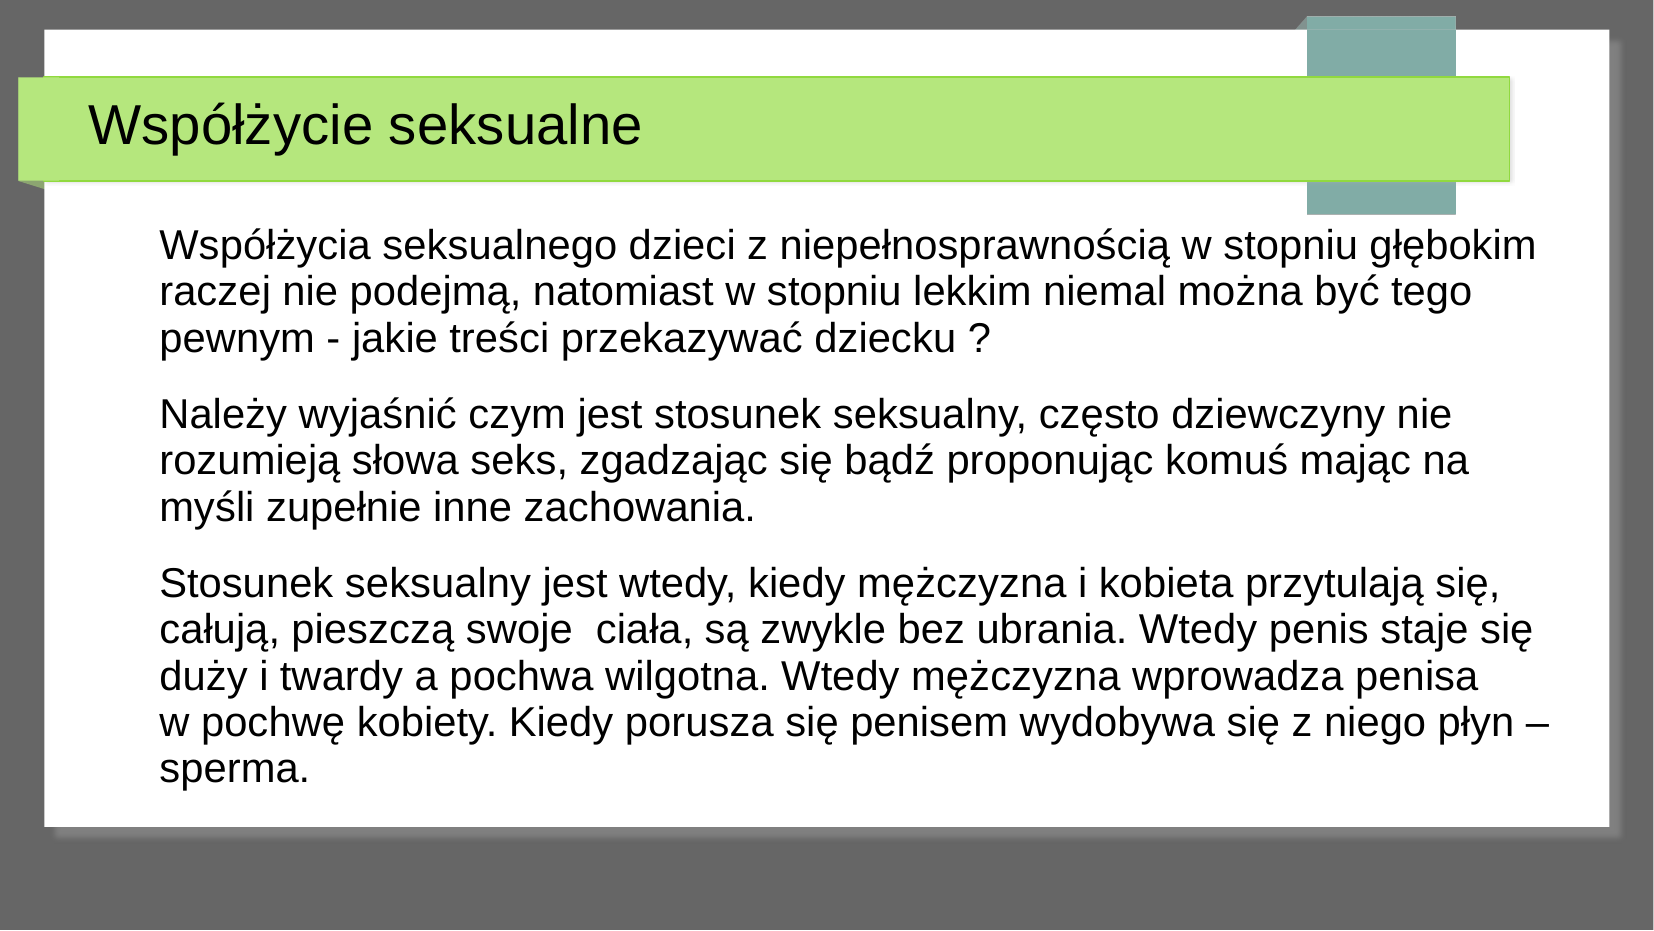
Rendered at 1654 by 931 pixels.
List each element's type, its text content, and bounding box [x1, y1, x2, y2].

list Współżycia seksualnego dzieci z niepełnosprawnością w stopniu głębokim raczej nie podejmą, natomiast w stopniu lekkim niemal można być tego pewnym - jakie treści przekazywać dziecku ? Należy wyjaśnić czym jest stosunek seksualny, często dziewczyny nie rozumieją słowa seks, zgadzając się bądź proponując komuś mając na myśli zupełnie inne zachowania. Stosunek seksualny jest wtedy, kiedy mężczyzna i kobieta przytulają się, całują, pieszczą swoje ciała, są zwykle bez ubrania. Wtedy penis staje się duży i twardy a pochwa wilgotna. Wtedy mężczyzna wprowadza penisa w pochwę kobiety. Kiedy porusza się penisem wydobywa się z niego płyn – sperma. [88, 221, 1565, 813]
title Współżycie seksualne [88, 73, 1506, 178]
